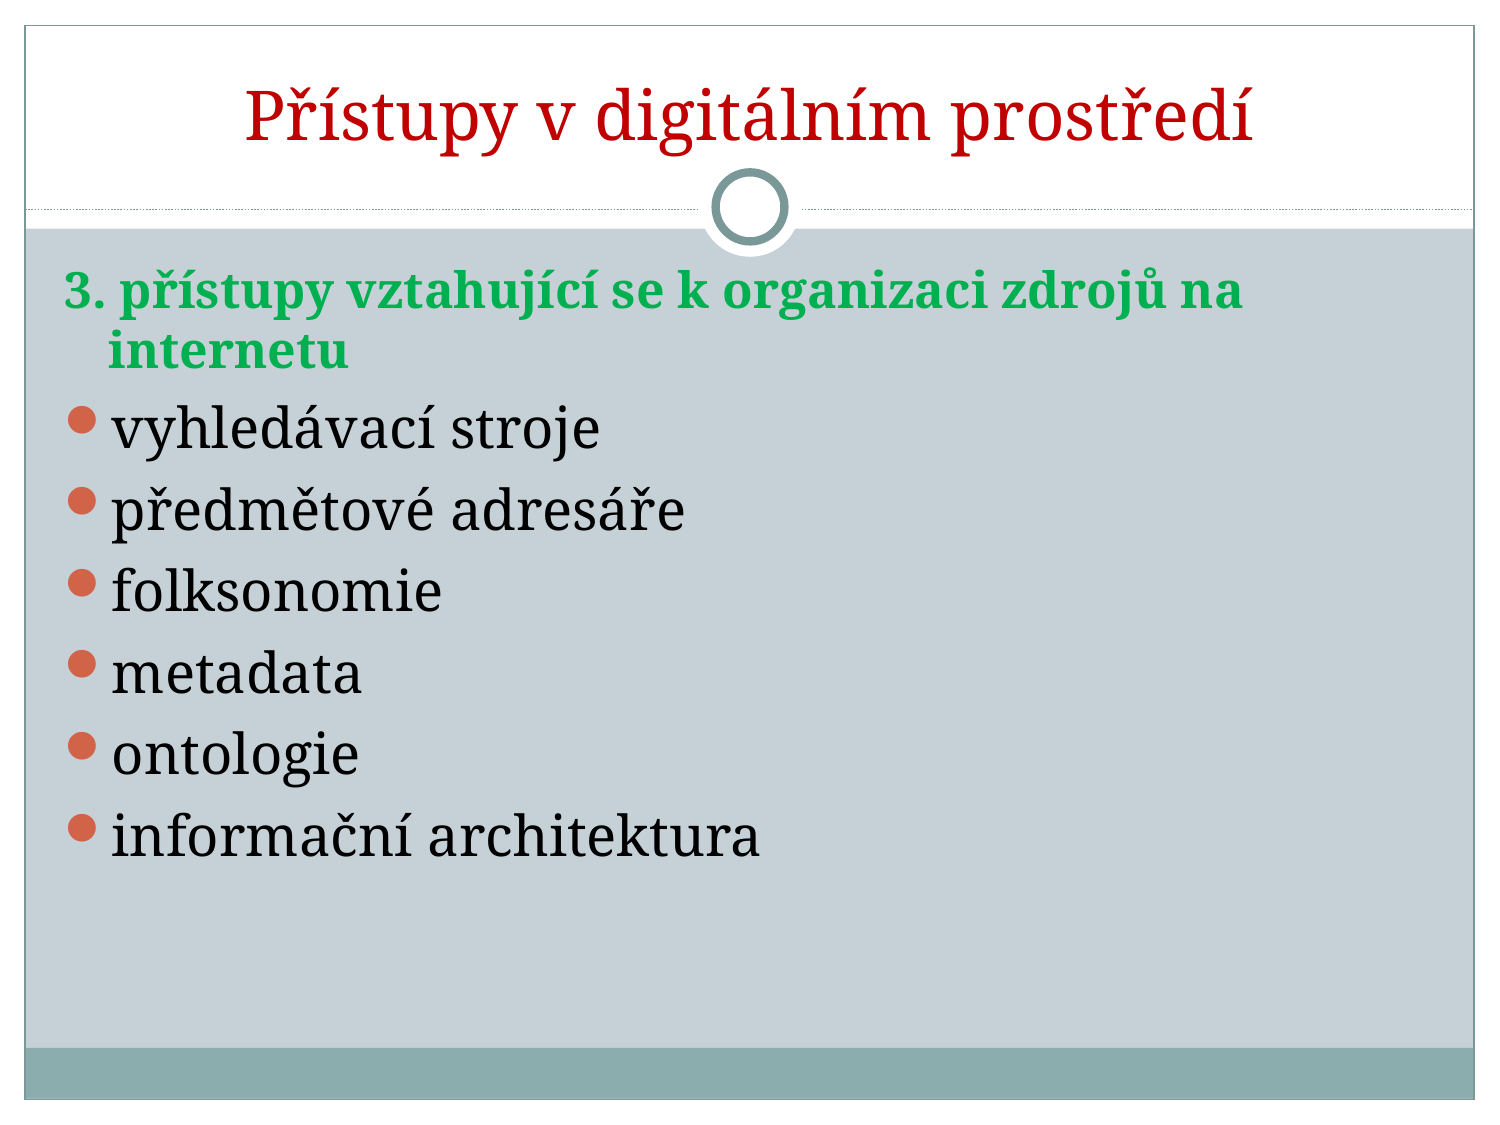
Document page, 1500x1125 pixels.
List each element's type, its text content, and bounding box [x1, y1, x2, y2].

title Přístupy v digitálním prostředí [49, 37, 1450, 162]
list 3. přístupy vztahující se k organizaci zdrojů na internetu vyhledávací stroje předmětové adresáře folksonomie metadata ontologie informační architektura [49, 250, 1445, 1001]
